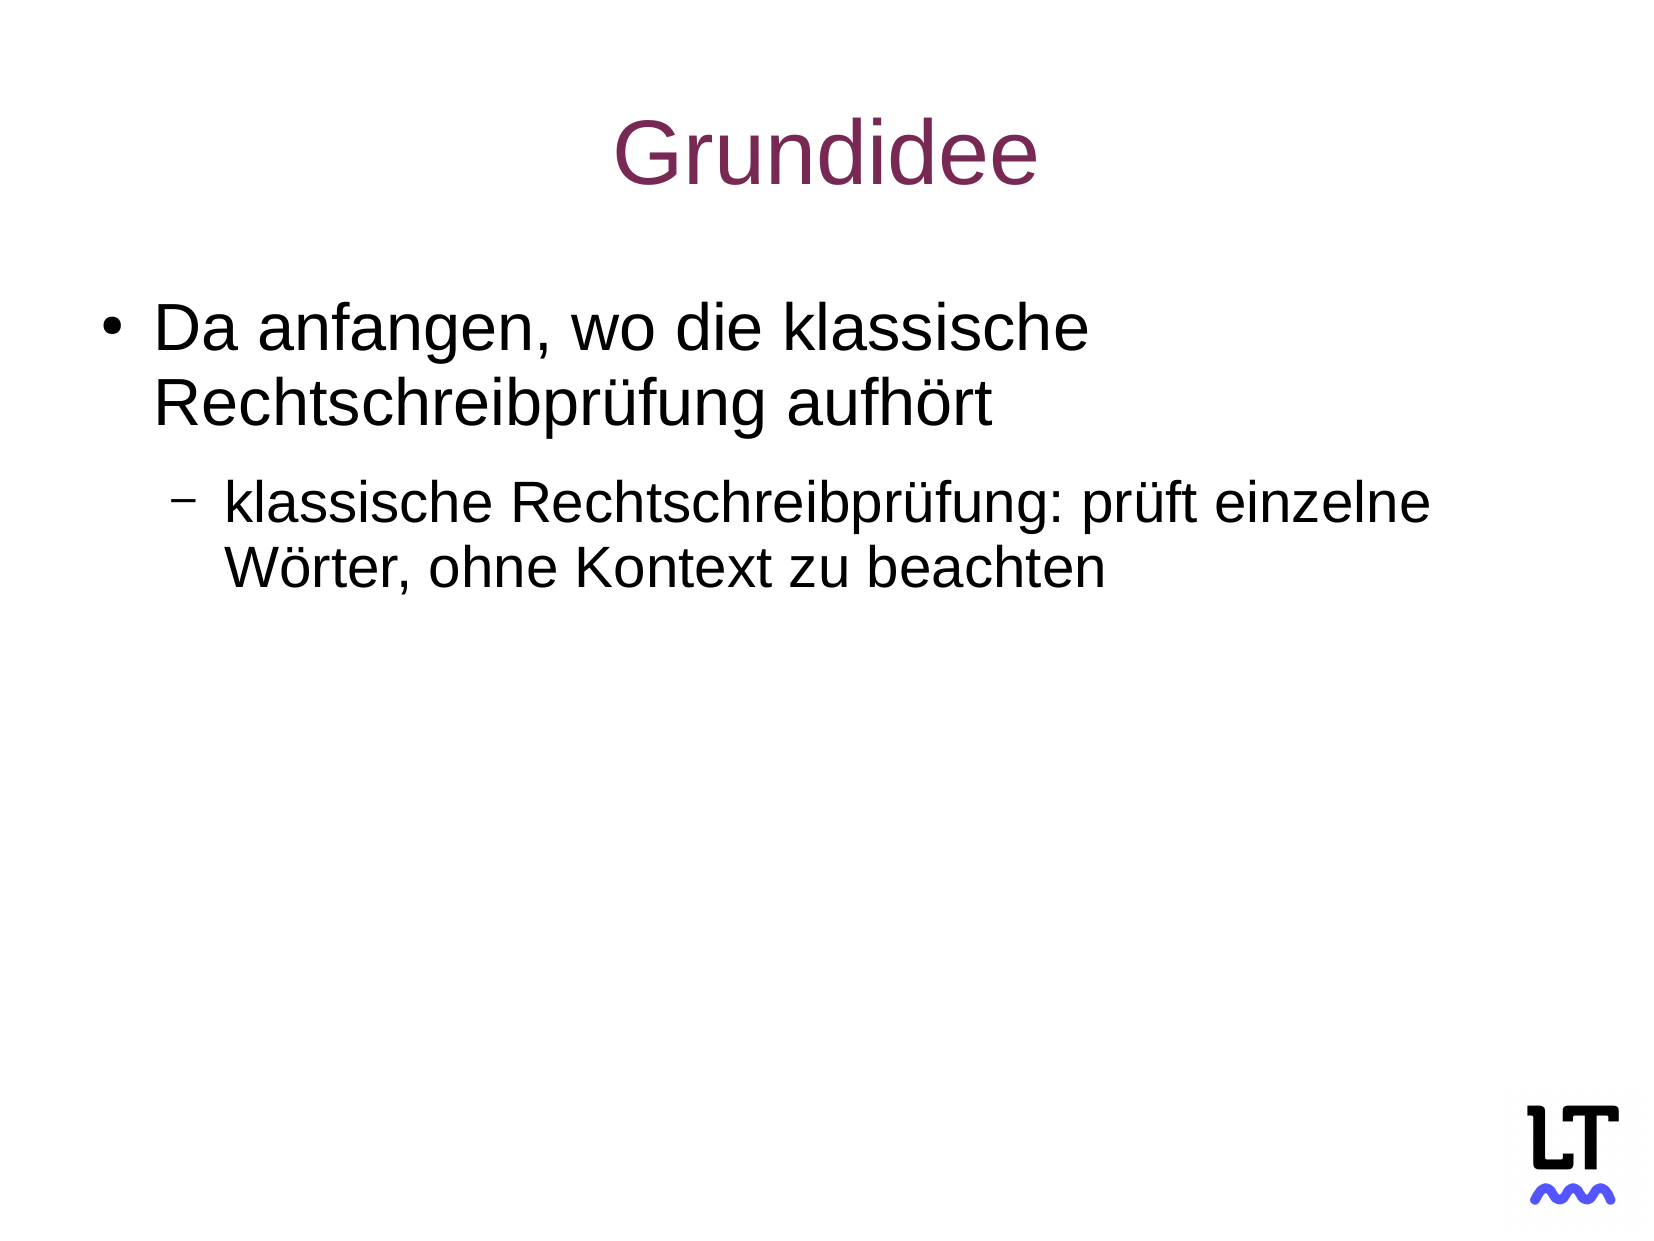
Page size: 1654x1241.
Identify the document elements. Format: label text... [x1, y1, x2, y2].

list Da anfangen, wo die klassische Rechtschreibprüfung aufhört klassische Rechtschreibprüfung: prüft einzelne Wörter, ohne Kontext zu beachten [82, 290, 1538, 1010]
title Grundidee [82, 49, 1571, 257]
picture [1500, 1086, 1645, 1229]
